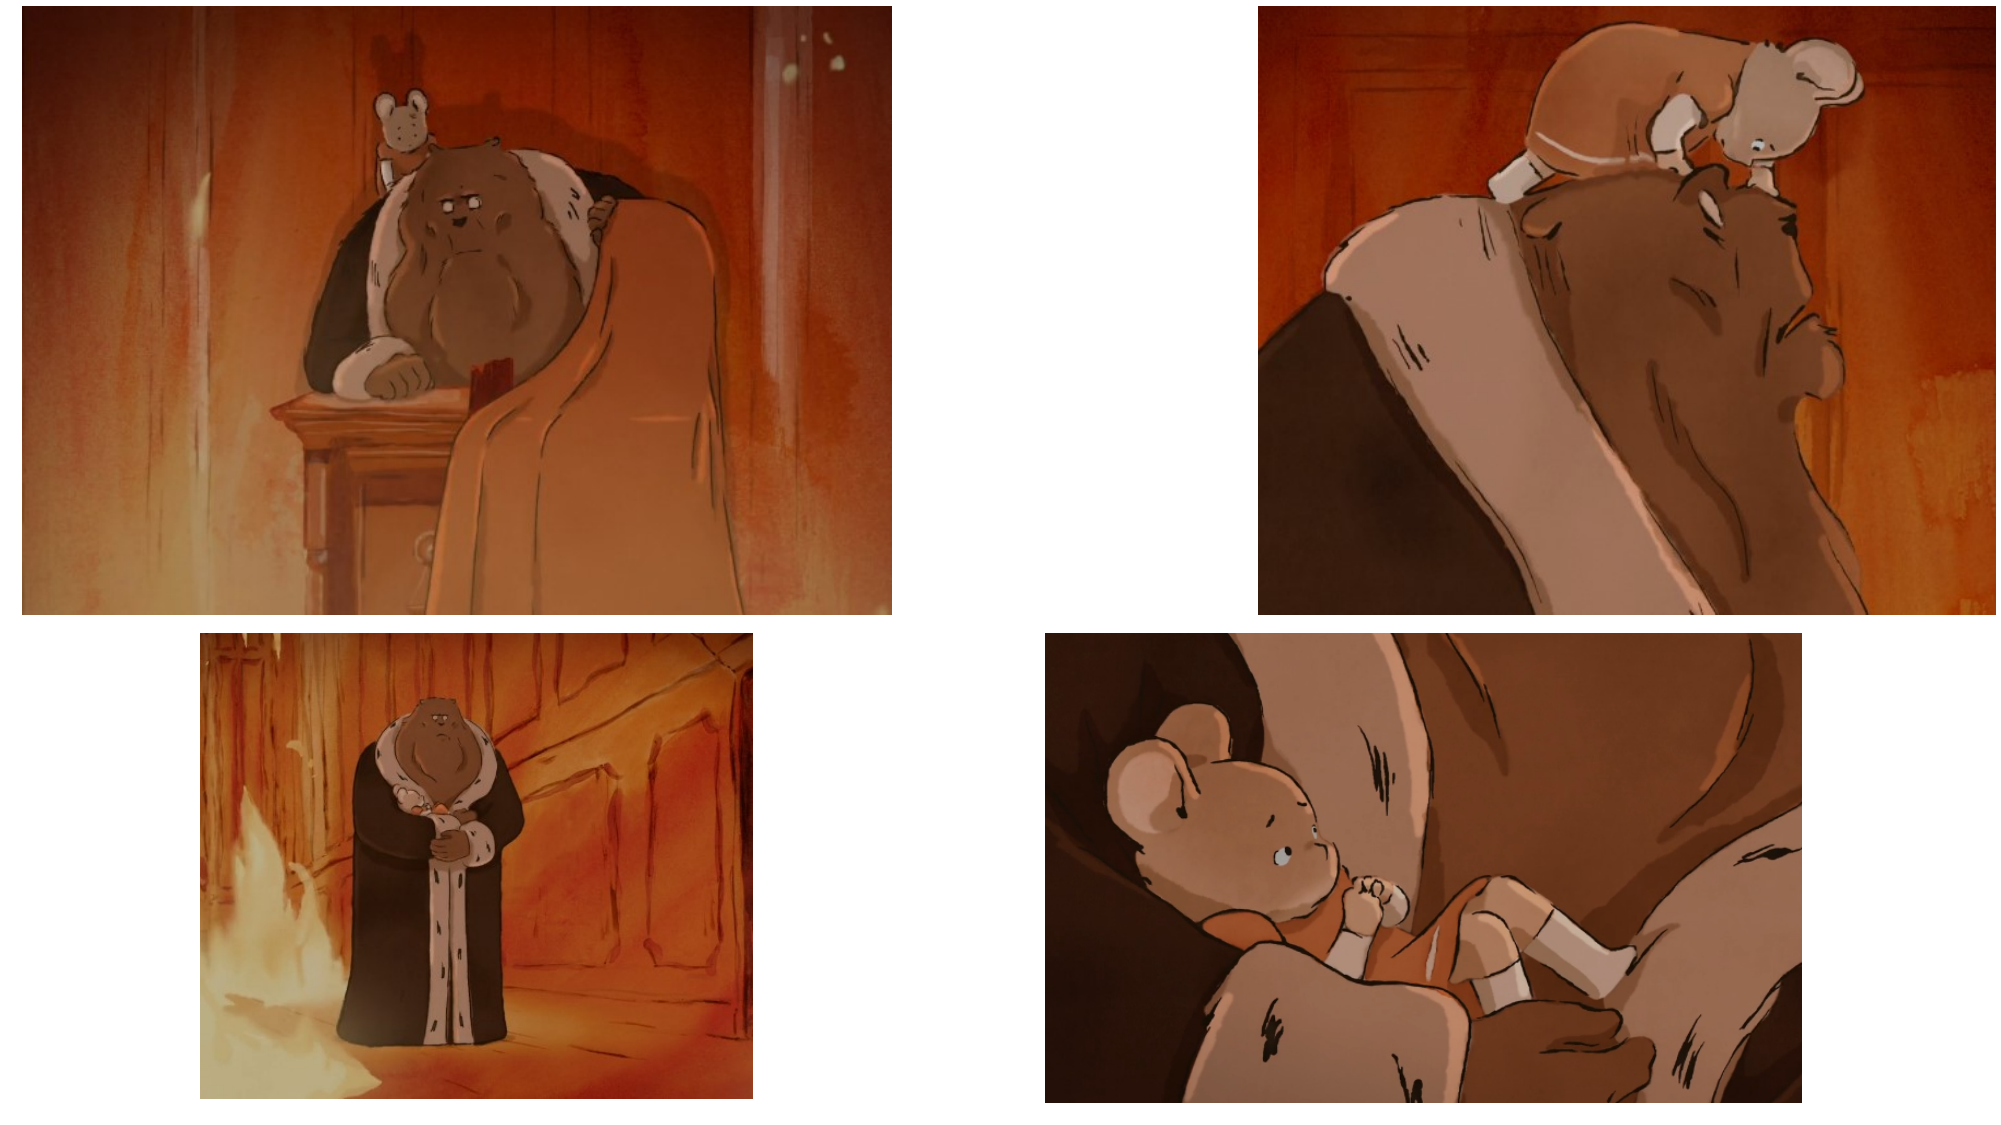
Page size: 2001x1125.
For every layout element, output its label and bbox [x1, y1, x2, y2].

picture [22, 6, 892, 615]
picture [1258, 6, 1996, 615]
picture [200, 633, 753, 1099]
picture [1045, 633, 1802, 1103]
